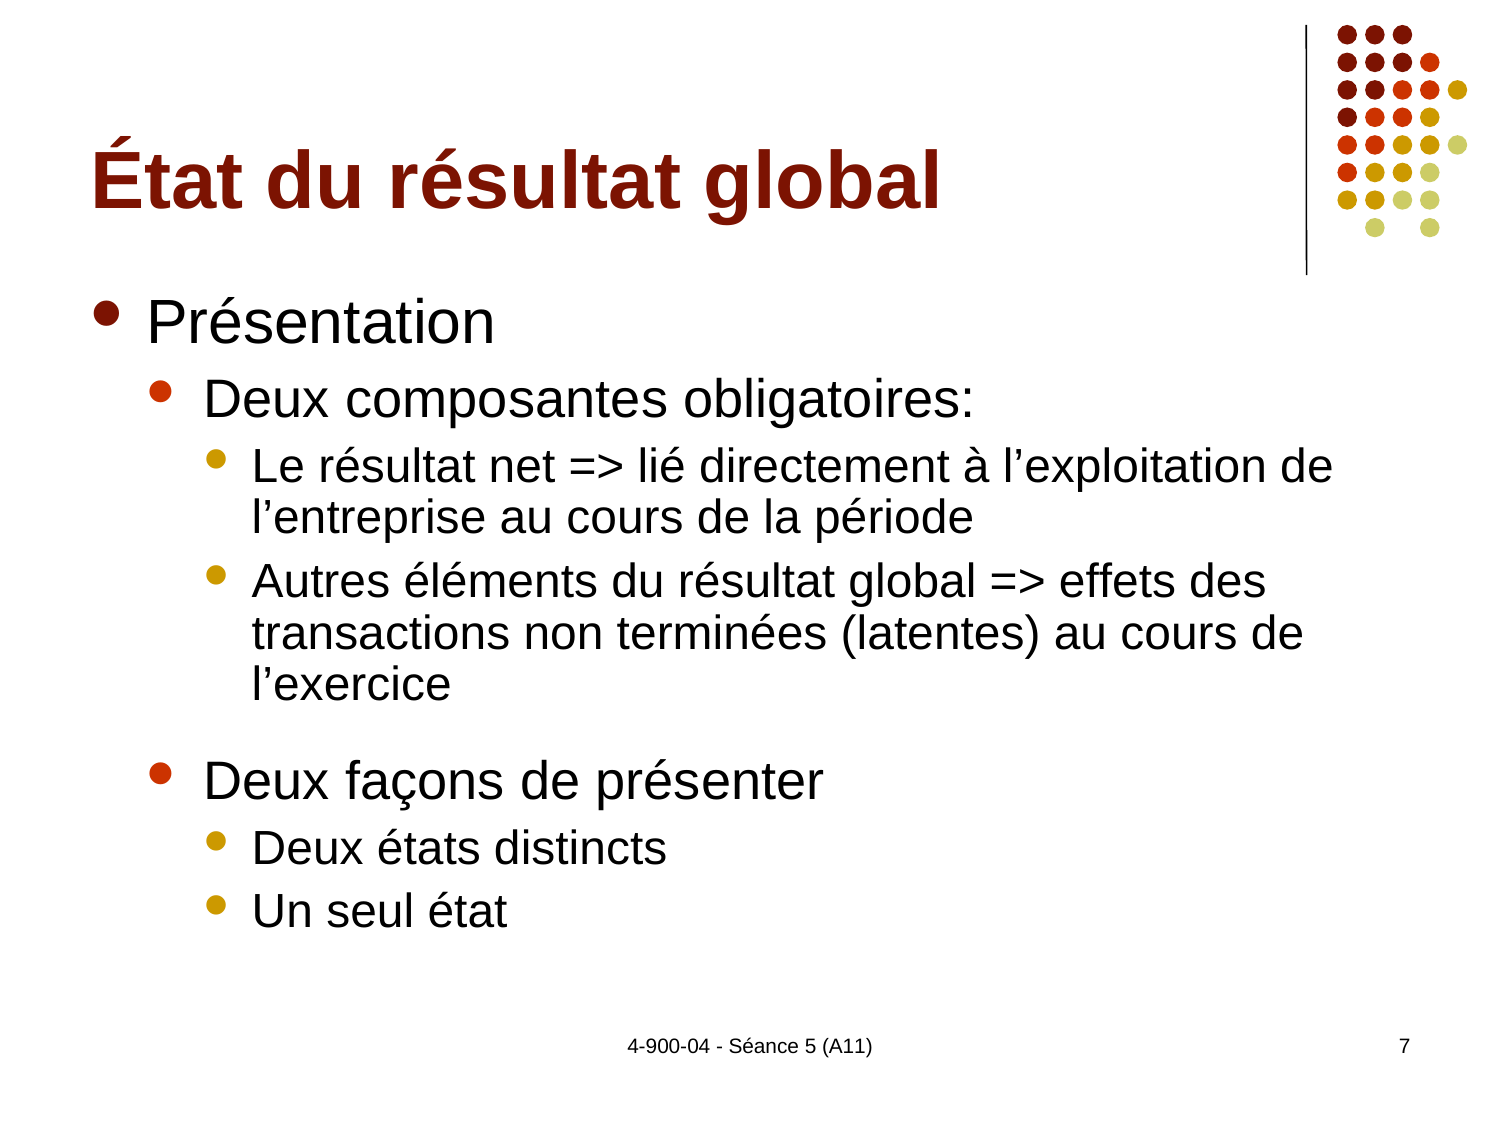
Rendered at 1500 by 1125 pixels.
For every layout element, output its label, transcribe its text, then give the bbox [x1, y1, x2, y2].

text_box <numéro> [1074, 1025, 1426, 1101]
text_box 4-900-04 - Séance 5 (A11) [512, 1025, 988, 1101]
text_box Présentation Deux composantes obligatoires: Le résultat net => lié directement à l’exploitation de l’entreprise au cours de la période Autres éléments du résultat global => effets des transactions non terminées (latentes) au cours de l’exercice Deux façons de présenter Deux états distincts Un seul état [75, 282, 1426, 1006]
text_box État du résultat global [74, 20, 1313, 233]
